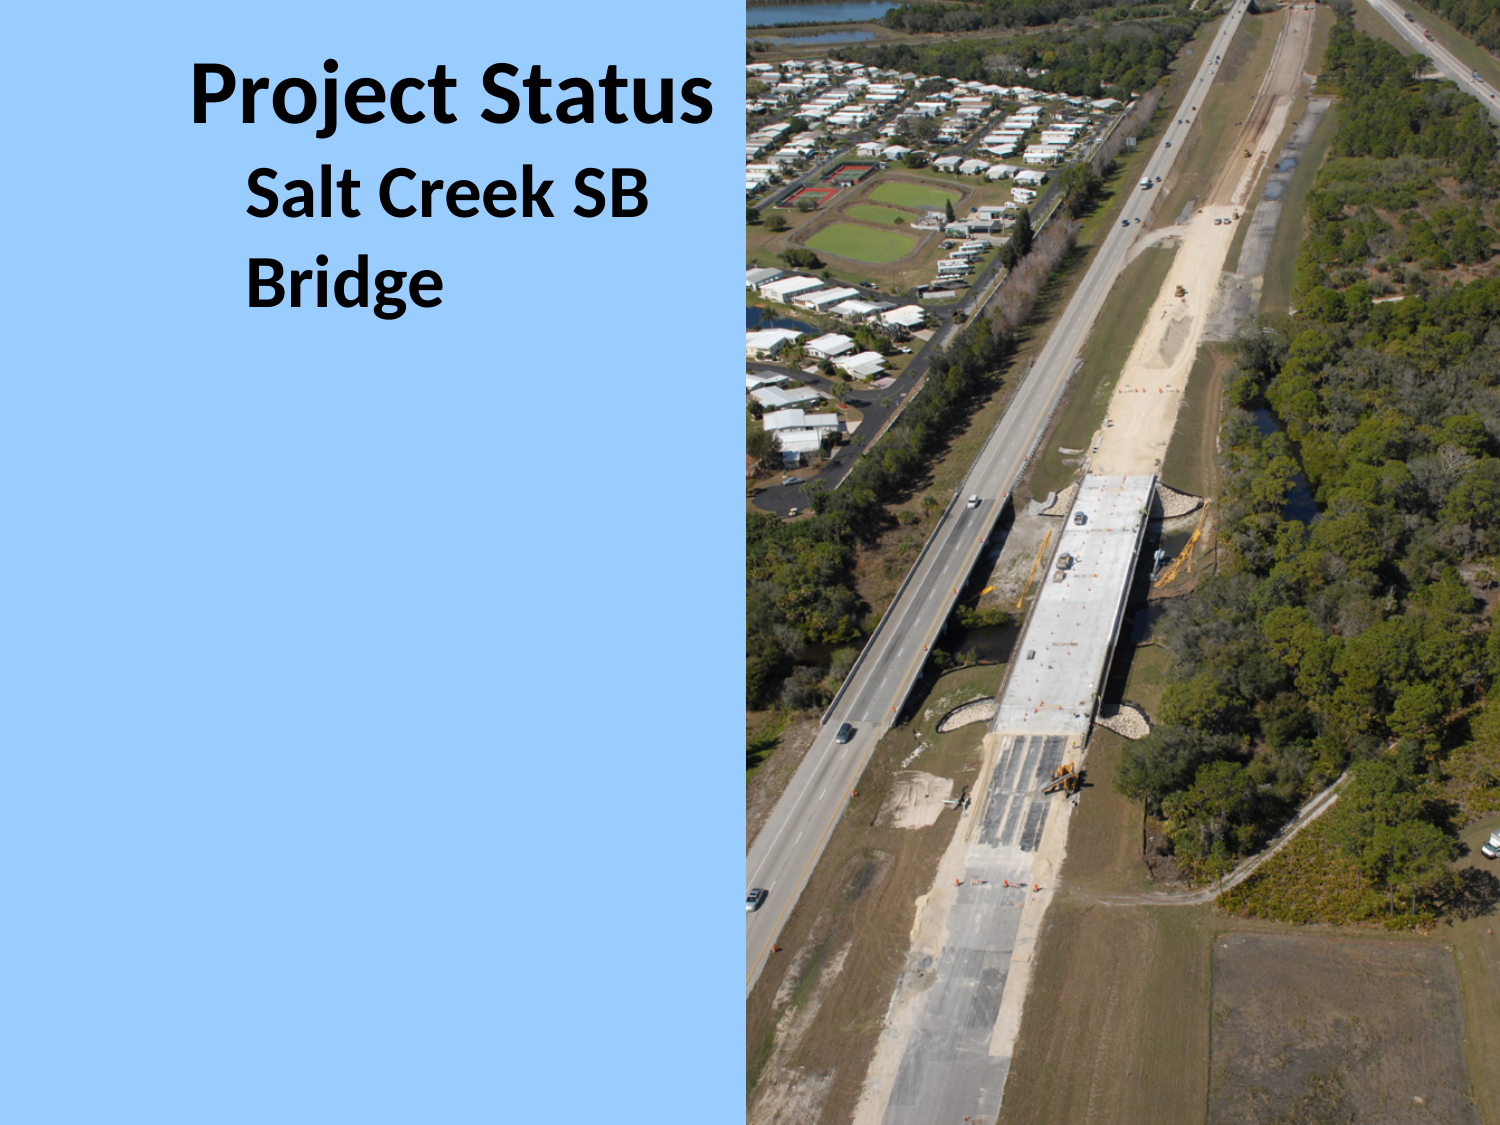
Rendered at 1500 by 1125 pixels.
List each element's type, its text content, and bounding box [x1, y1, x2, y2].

text_box Project Status Salt Creek SB Bridge [174, 24, 738, 850]
picture [746, 0, 1500, 1125]
